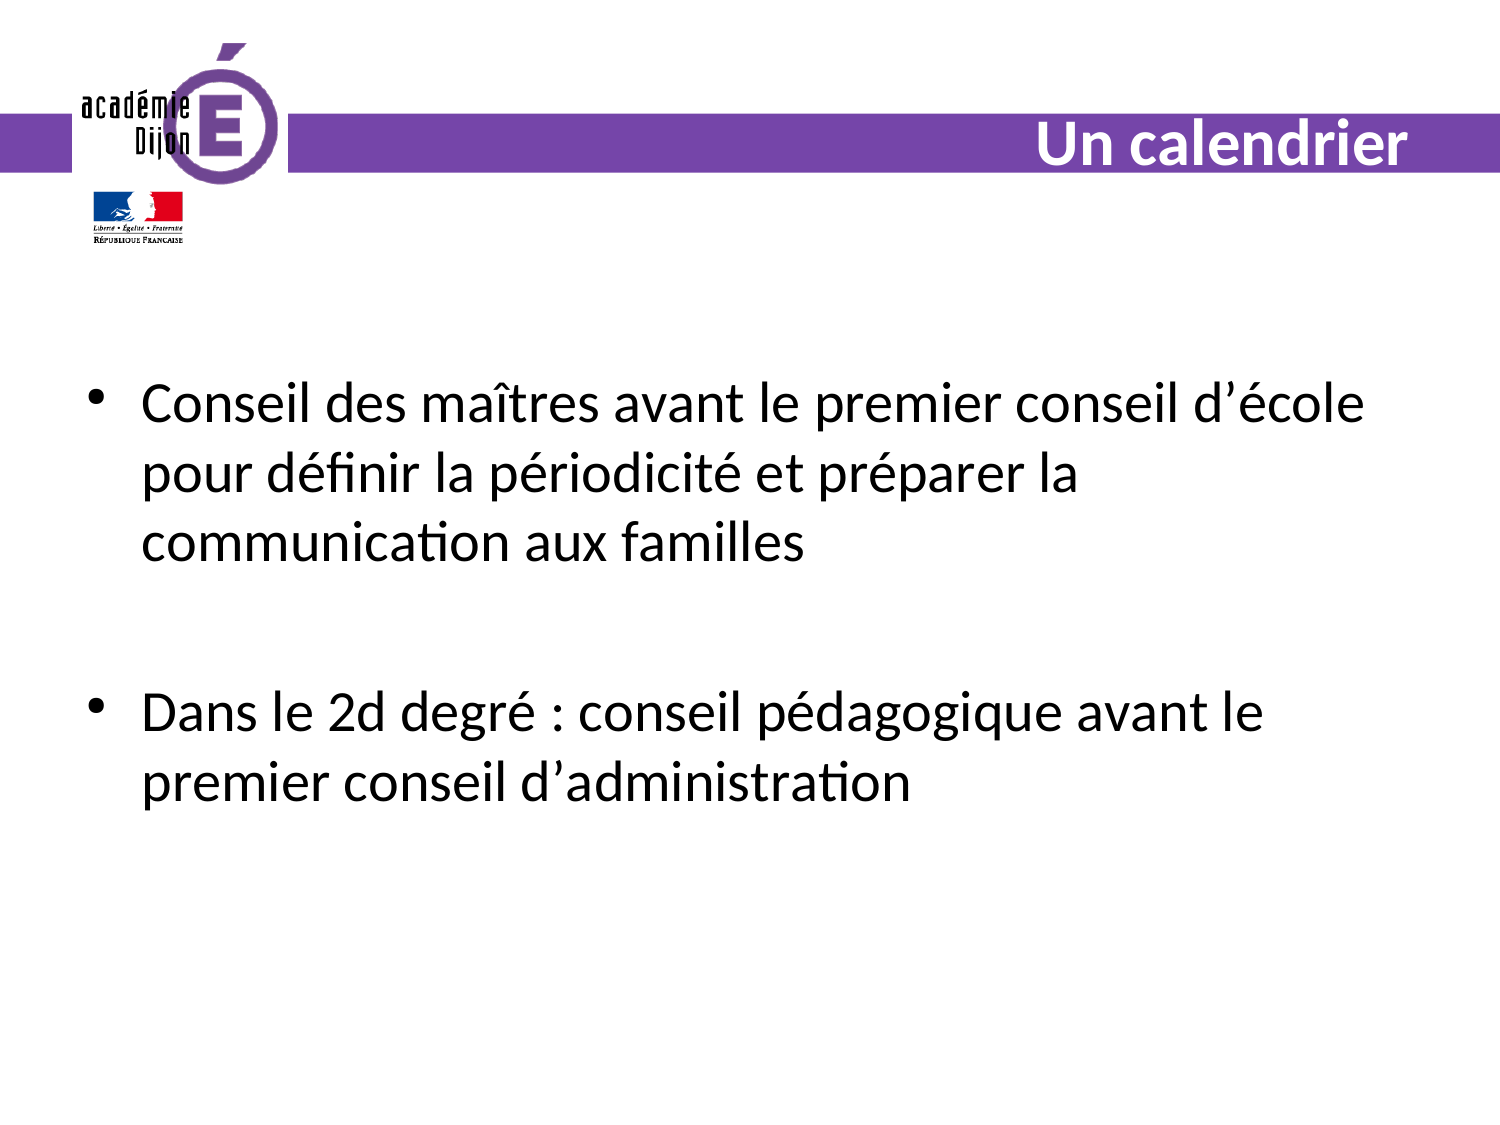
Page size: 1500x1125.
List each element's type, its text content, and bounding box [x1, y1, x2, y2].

text_box Un calendrier [360, 45, 1426, 233]
picture [82, 43, 278, 243]
text_box Conseil des maîtres avant le premier conseil d’école pour définir la périodicité et préparer la communication aux familles Dans le 2d degré : conseil pédagogique avant le premier conseil d’administration [70, 271, 1421, 1015]
